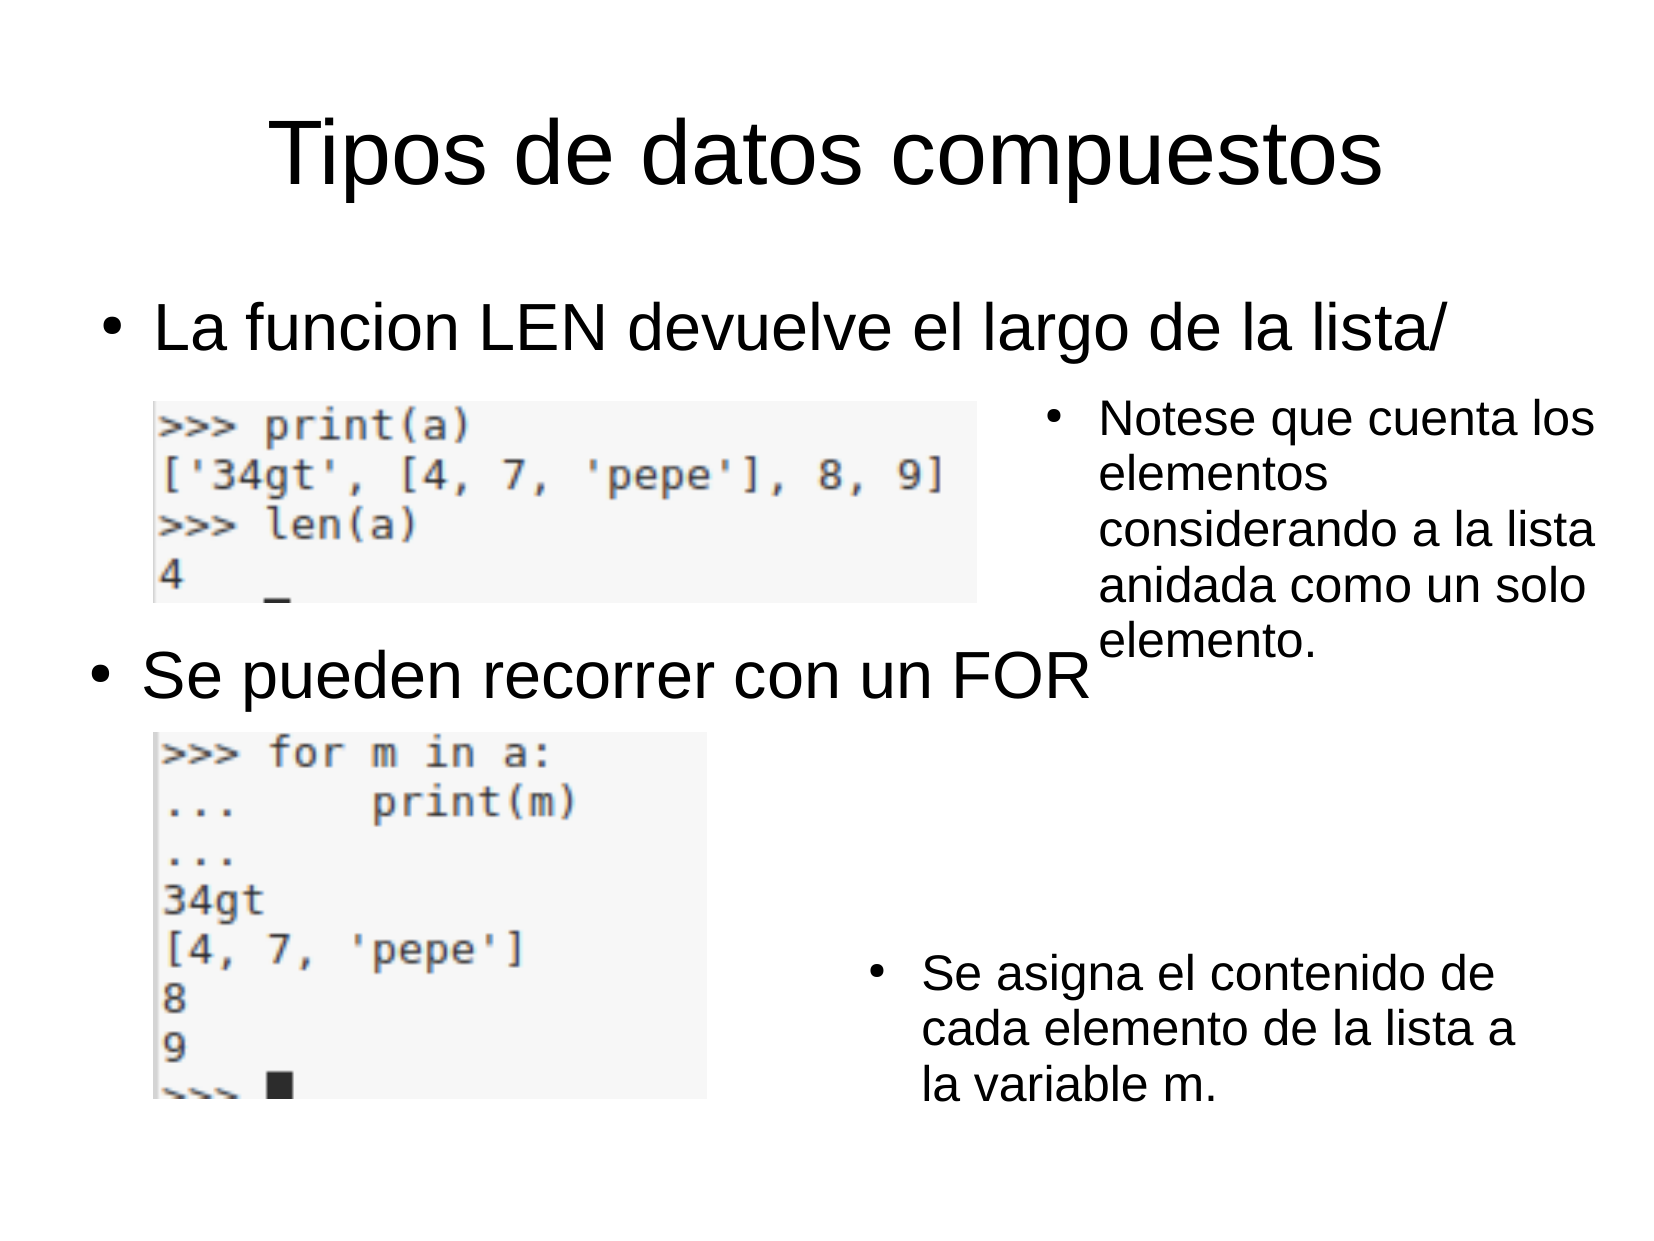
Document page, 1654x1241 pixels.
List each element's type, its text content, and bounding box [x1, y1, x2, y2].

picture [153, 732, 707, 1099]
title Tipos de datos compuestos [82, 49, 1571, 257]
list La funcion LEN devuelve el largo de la lista/ [82, 290, 1571, 402]
list Se pueden recorrer con un FOR [70, 637, 1560, 750]
picture [153, 401, 977, 603]
list Notese que cuenta los elementos considerando a la lista anidada como un solo elemento. [1027, 389, 1607, 615]
list Se asigna el contenido de cada elemento de la lista a la variable m. [850, 944, 1560, 1170]
